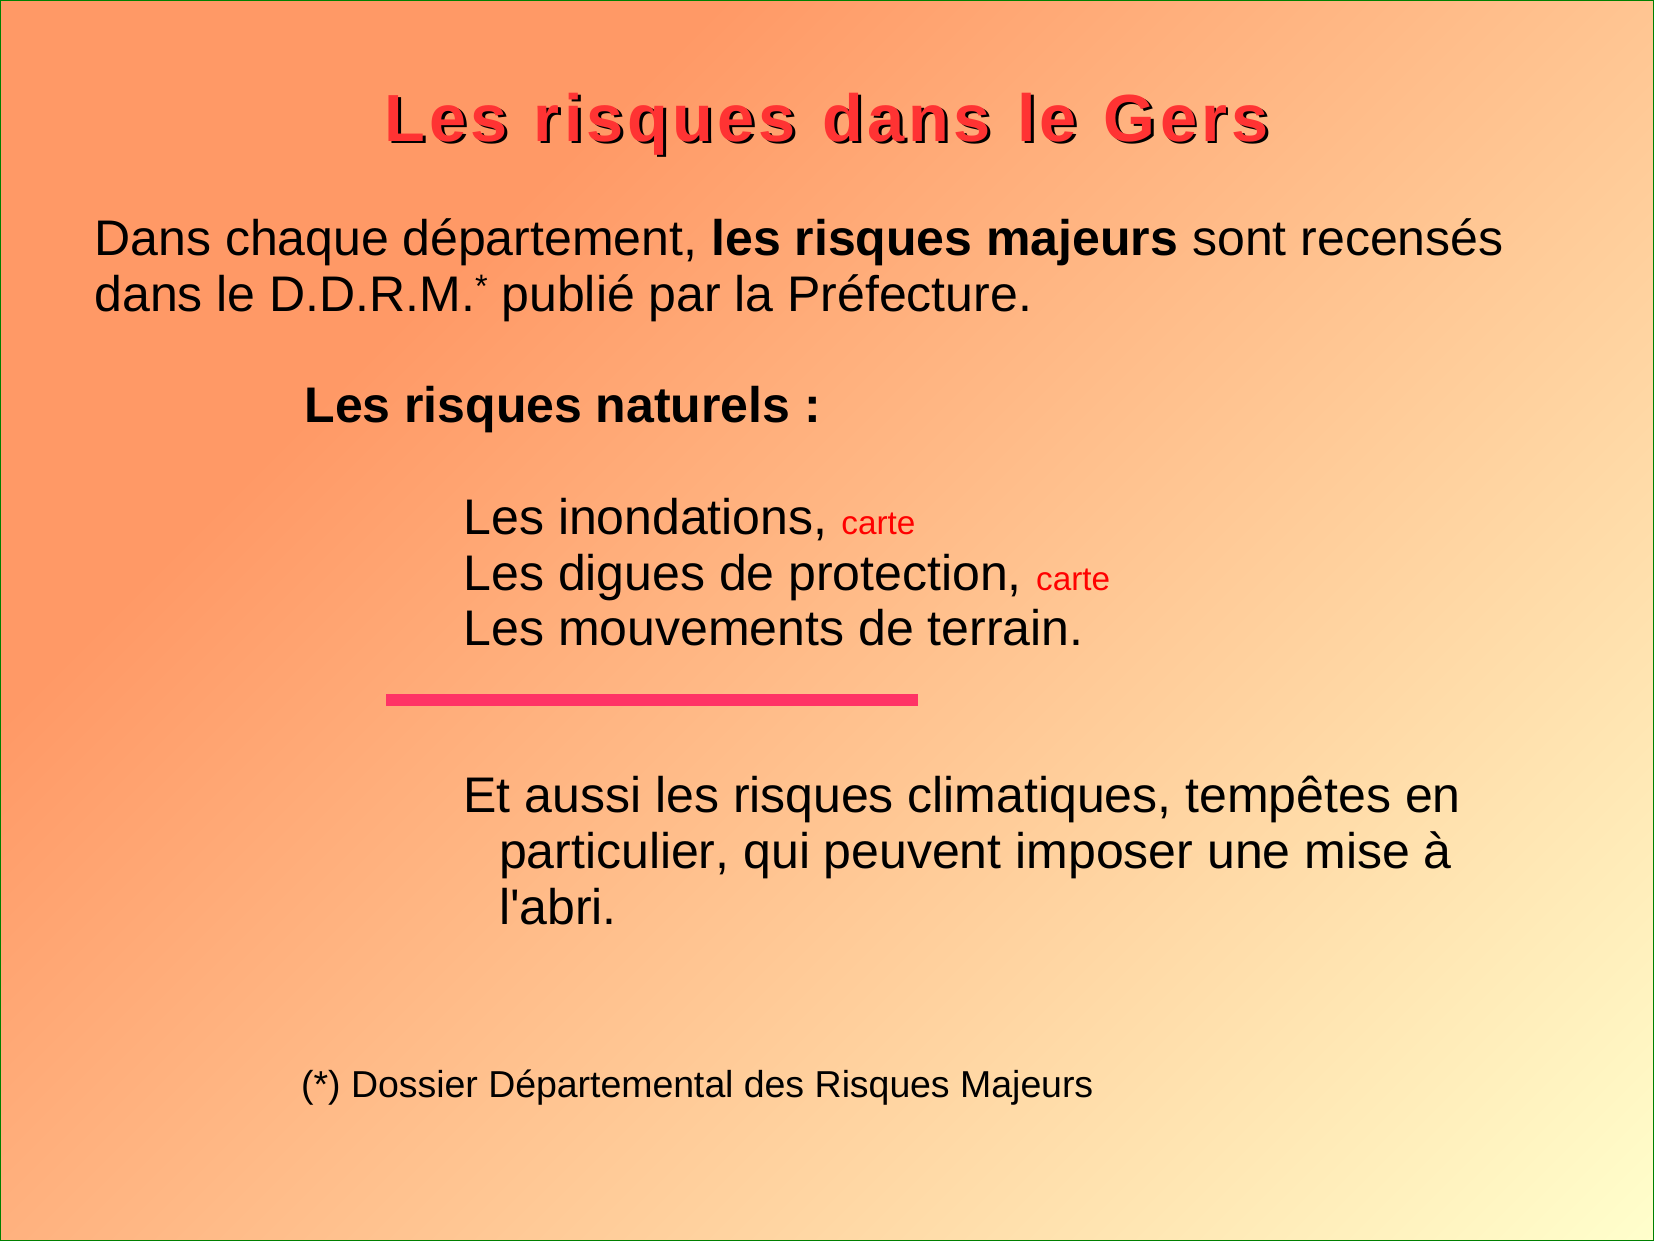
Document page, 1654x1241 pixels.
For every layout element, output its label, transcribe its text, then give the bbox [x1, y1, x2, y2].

text_box (*) Dossier Départemental des Risques Majeurs [295, 1057, 1100, 1112]
title Les risques dans le Gers [120, 29, 1533, 200]
text_box [0, 0, 1654, 1241]
text_box Dans chaque département, les risques majeurs sont recensés dans le D.D.R.M.* publié par la Préfecture. Les risques naturels : Les inondations, carte Les digues de protection, carte Les mouvements de terrain. Et aussi les risques climatiques, tempêtes en particulier, qui peuvent imposer une mise à l'abri. [88, 200, 1536, 1001]
